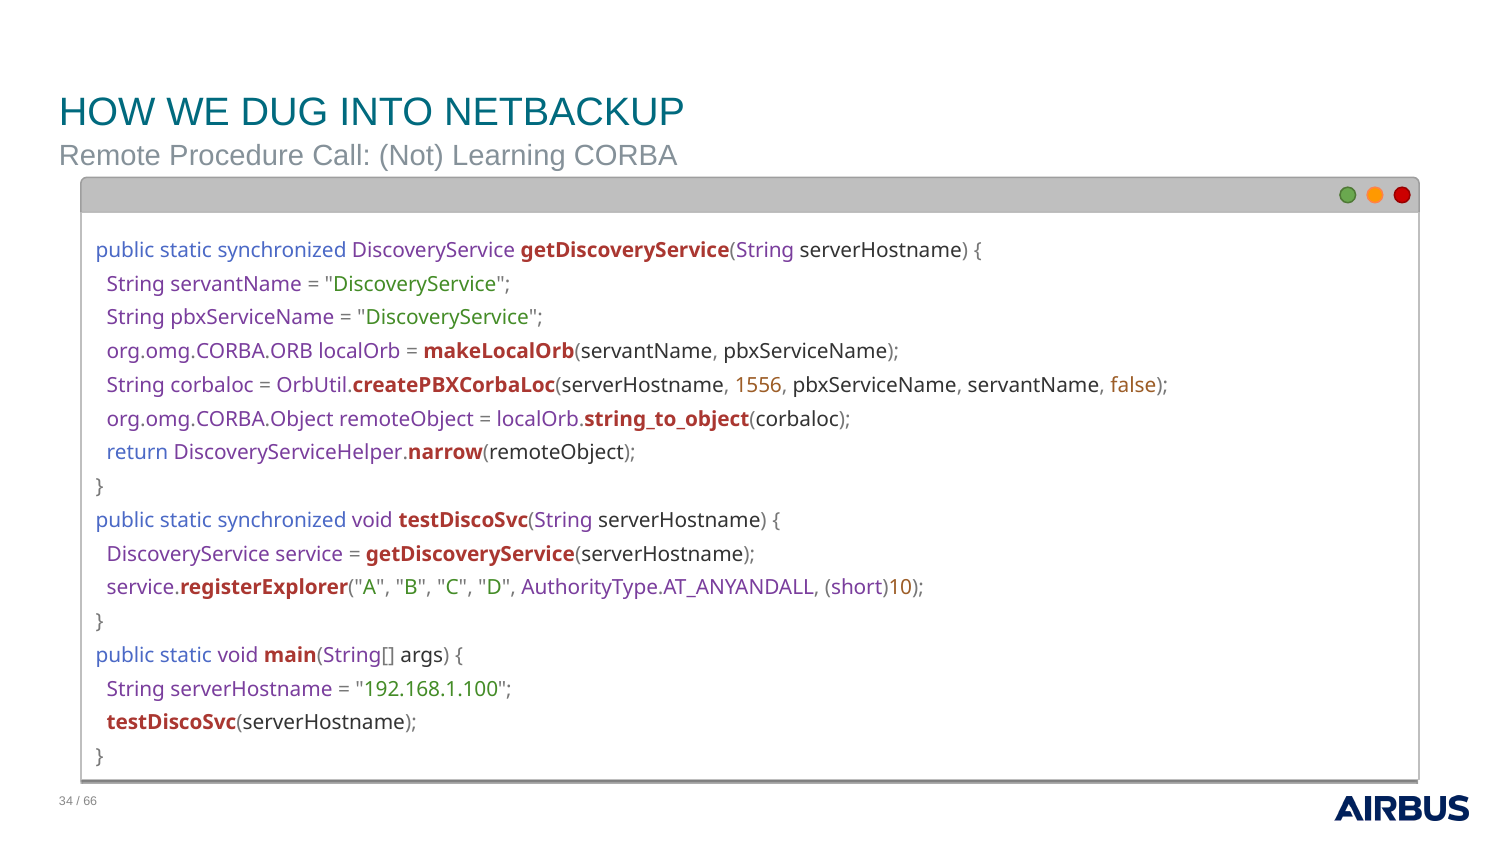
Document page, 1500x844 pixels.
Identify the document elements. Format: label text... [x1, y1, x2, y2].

title HOW WE DUG INTO NETBACKUP Remote Procedure Call: (Not) Learning CORBA [58, 80, 1441, 192]
picture [1334, 795, 1469, 821]
text_box [80, 192, 1420, 780]
text_box public static synchronized DiscoveryService getDiscoveryService(String serverHostname) { String servantName = "DiscoveryService"; String pbxServiceName = "DiscoveryService"; org.omg.CORBA.ORB localOrb = makeLocalOrb(servantName, pbxServiceName); String corbaloc = OrbUtil.createPBXCorbaLoc(serverHostname, 1556, pbxServiceName, servantName, false); org.omg.CORBA.Object remoteObject = localOrb.string_to_object(corbaloc); return DiscoveryServiceHelper.narrow(remoteObject); } public static synchronized void testDiscoSvc(String serverHostname) { DiscoveryService service = getDiscoveryService(serverHostname); service.registerExplorer("A", "B", "C", "D", AuthorityType.AT_ANYANDALL, (short)10); } public static void main(String[] args) { String serverHostname = "192.168.1.100"; testDiscoSvc(serverHostname); } [80, 213, 1419, 783]
